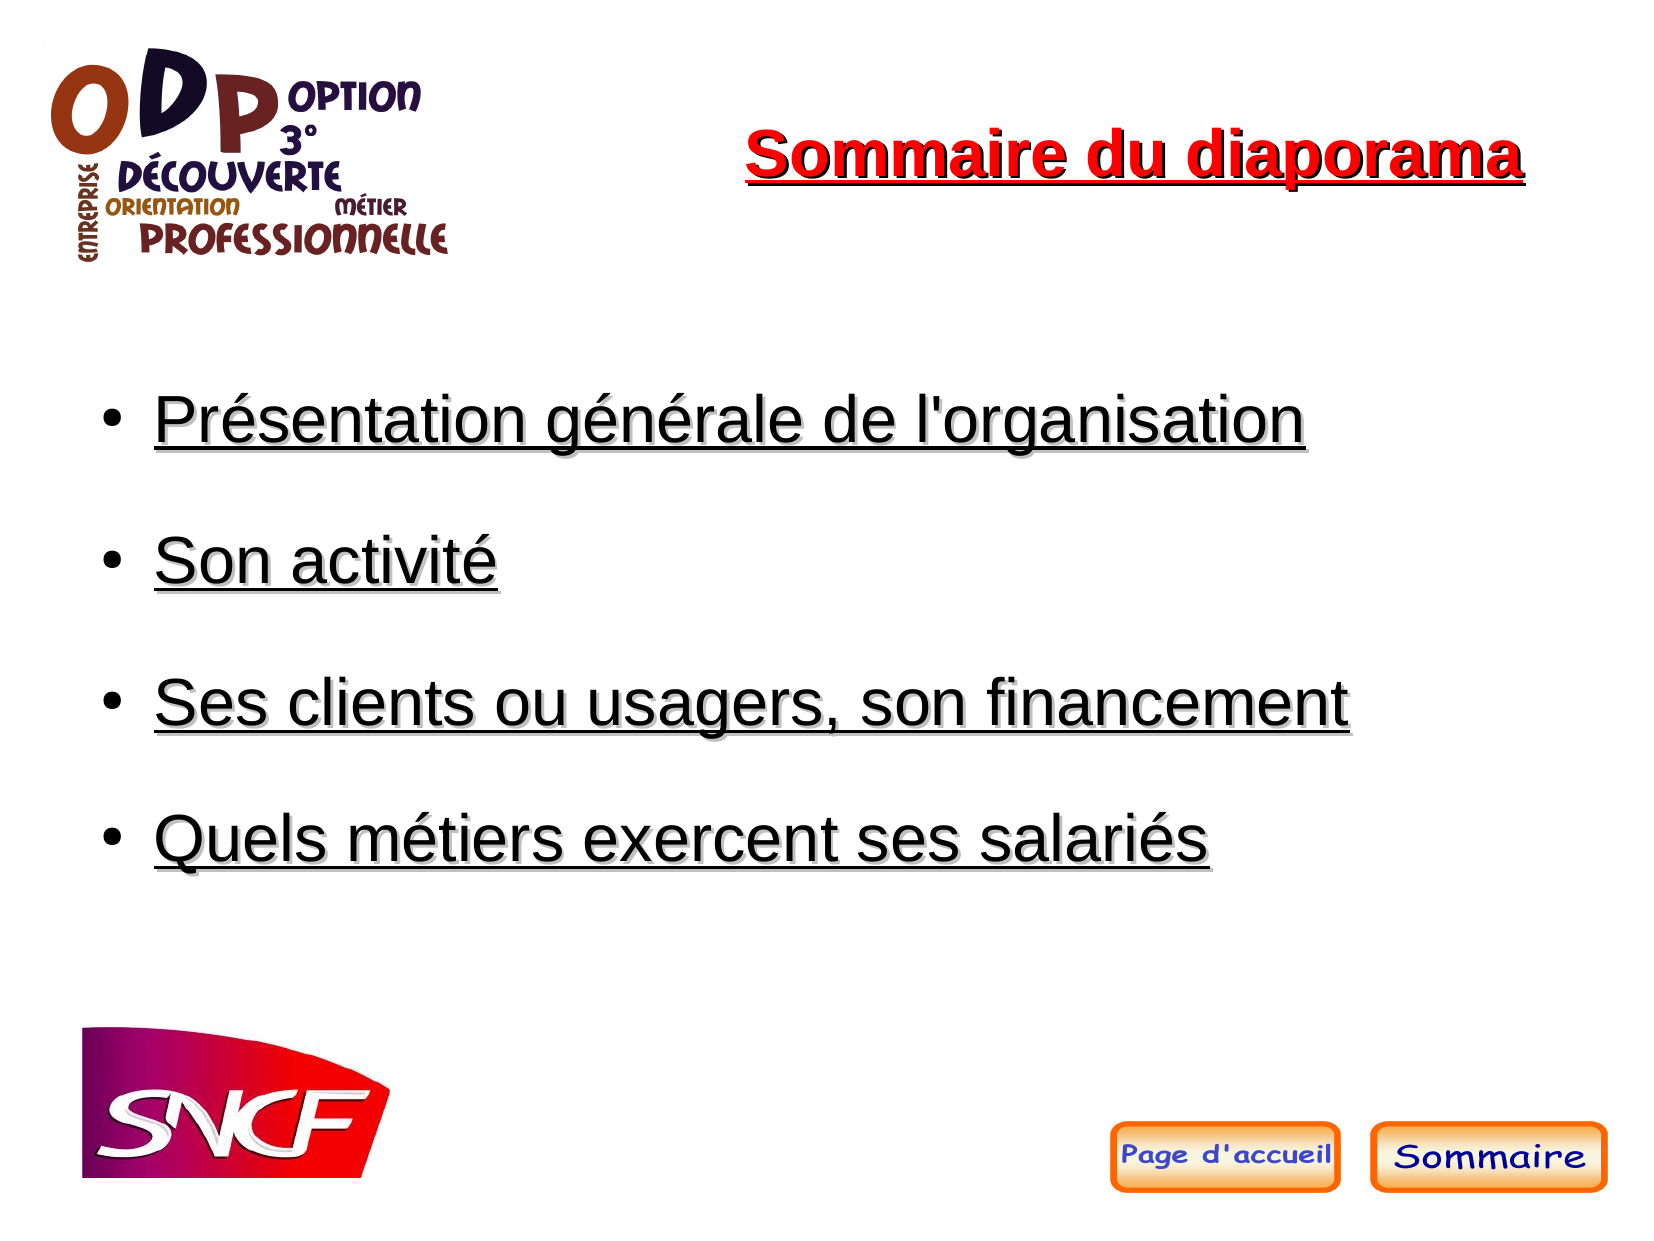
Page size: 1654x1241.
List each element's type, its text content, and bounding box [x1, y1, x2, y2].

title Sommaire du diaporama [637, 49, 1630, 257]
picture [1110, 1121, 1341, 1193]
picture [43, 41, 455, 266]
list Son activité [82, 523, 1571, 599]
picture [82, 1027, 390, 1178]
picture [1370, 1121, 1608, 1193]
list Ses clients ou usagers, son financement [82, 665, 1571, 741]
list Présentation générale de l'organisation [82, 381, 1571, 457]
list Quels métiers exercent ses salariés [82, 801, 1571, 880]
